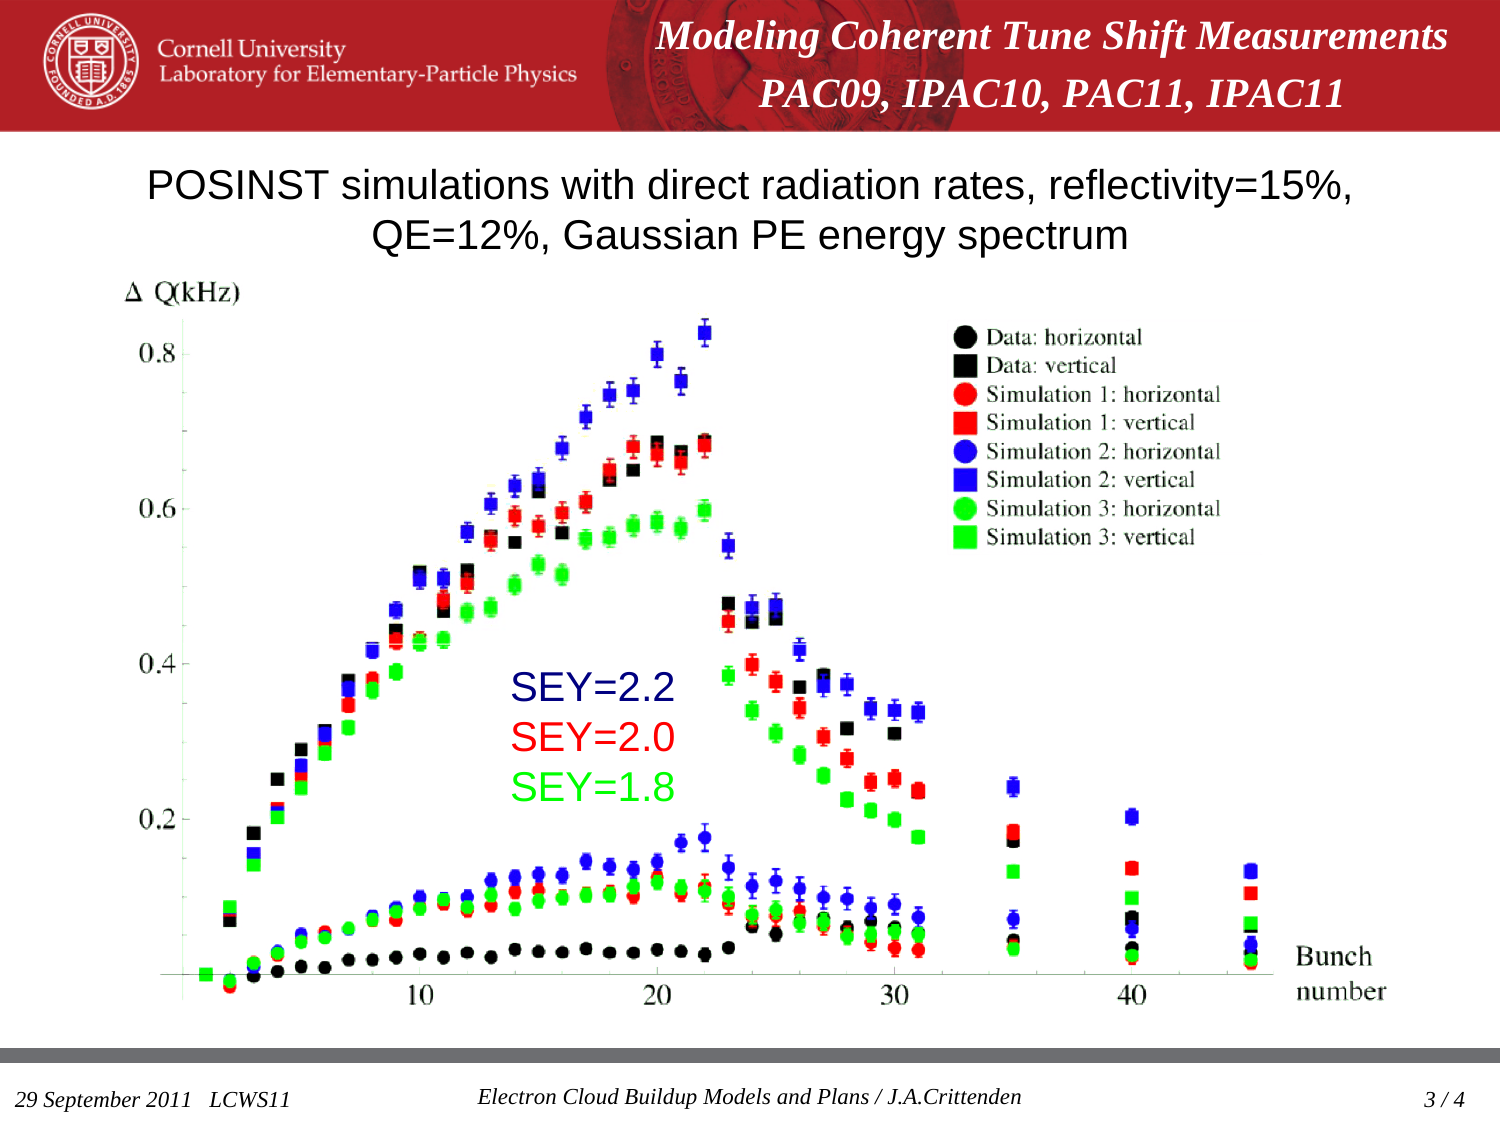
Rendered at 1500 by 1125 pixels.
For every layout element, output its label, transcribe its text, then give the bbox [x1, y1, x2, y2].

text_box SEY=2.2 SEY=2.0 SEY=1.8 [509, 660, 676, 811]
text_box POSINST simulations with direct radiation rates, reflectivity=15%, QE=12%, Gaussian PE energy spectrum [109, 149, 1392, 317]
picture [108, 262, 1392, 1013]
text_box Modeling Coherent Tune Shift Measurements PAC09, IPAC10, PAC11, IPAC11 [604, 0, 1500, 117]
picture [0, 0, 1500, 132]
